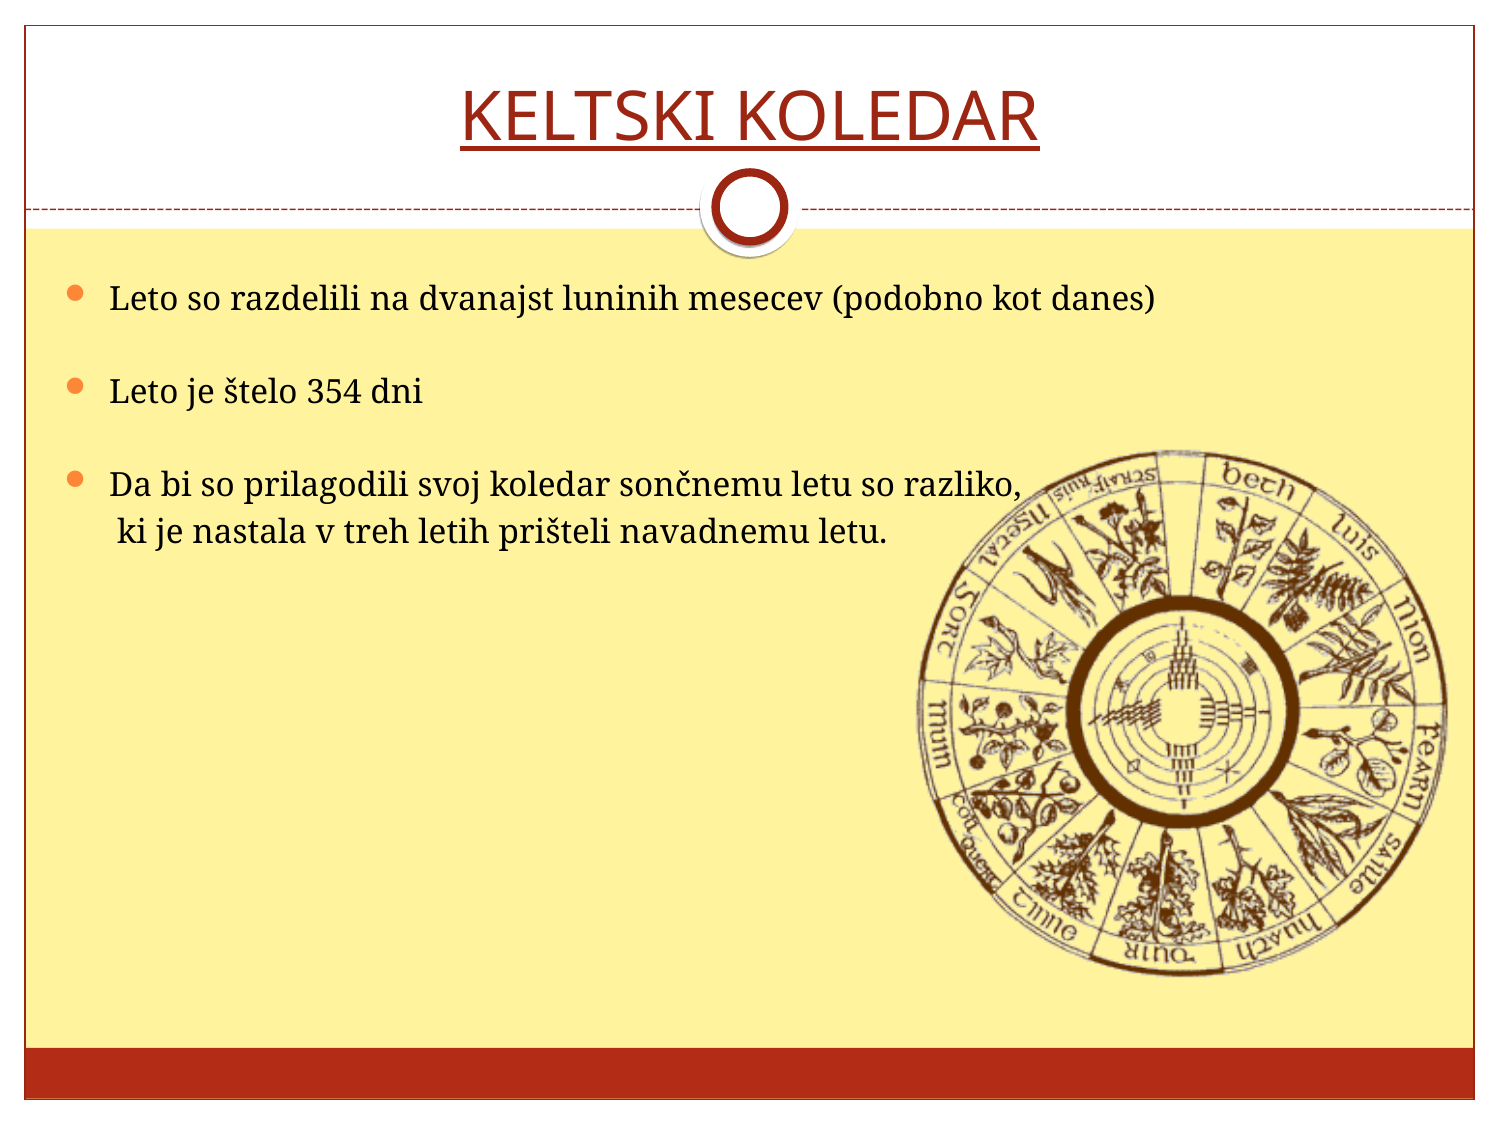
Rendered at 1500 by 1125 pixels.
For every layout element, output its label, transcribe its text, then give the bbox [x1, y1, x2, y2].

title KELTSKI KOLEDAR [49, 37, 1450, 162]
list Leto so razdelili na dvanajst luninih mesecev (podobno kot danes) Leto je štelo 354 dni Da bi so prilagodili svoj koledar sončnemu letu so razliko, ki je nastala v treh letih prišteli navadnemu letu. [49, 269, 1445, 1001]
picture [878, 433, 1458, 991]
